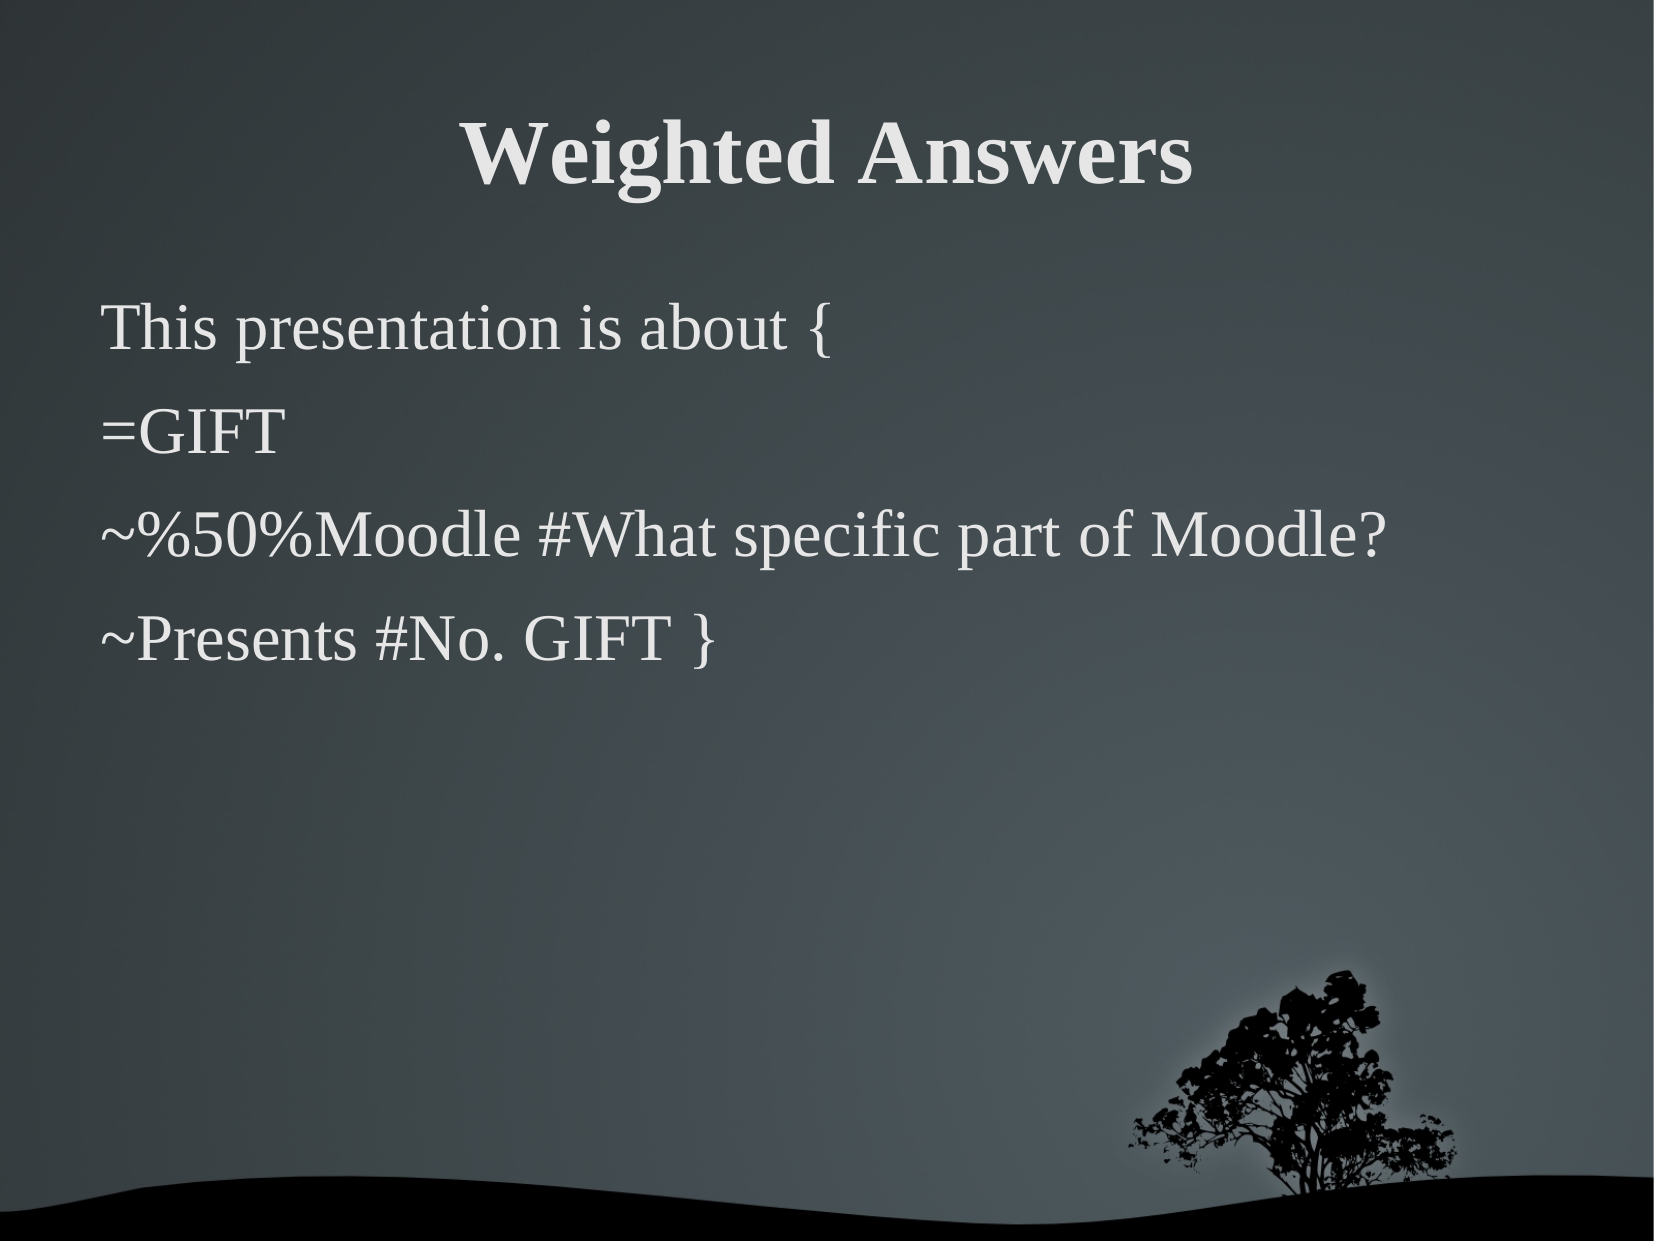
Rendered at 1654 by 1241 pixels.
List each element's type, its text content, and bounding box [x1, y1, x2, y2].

picture [0, 0, 1654, 1241]
title Weighted Answers [82, 56, 1571, 250]
list This presentation is about { =GIFT ~%50%Moodle #What specific part of Moodle? ~Presents #No. GIFT } [82, 290, 1571, 1094]
